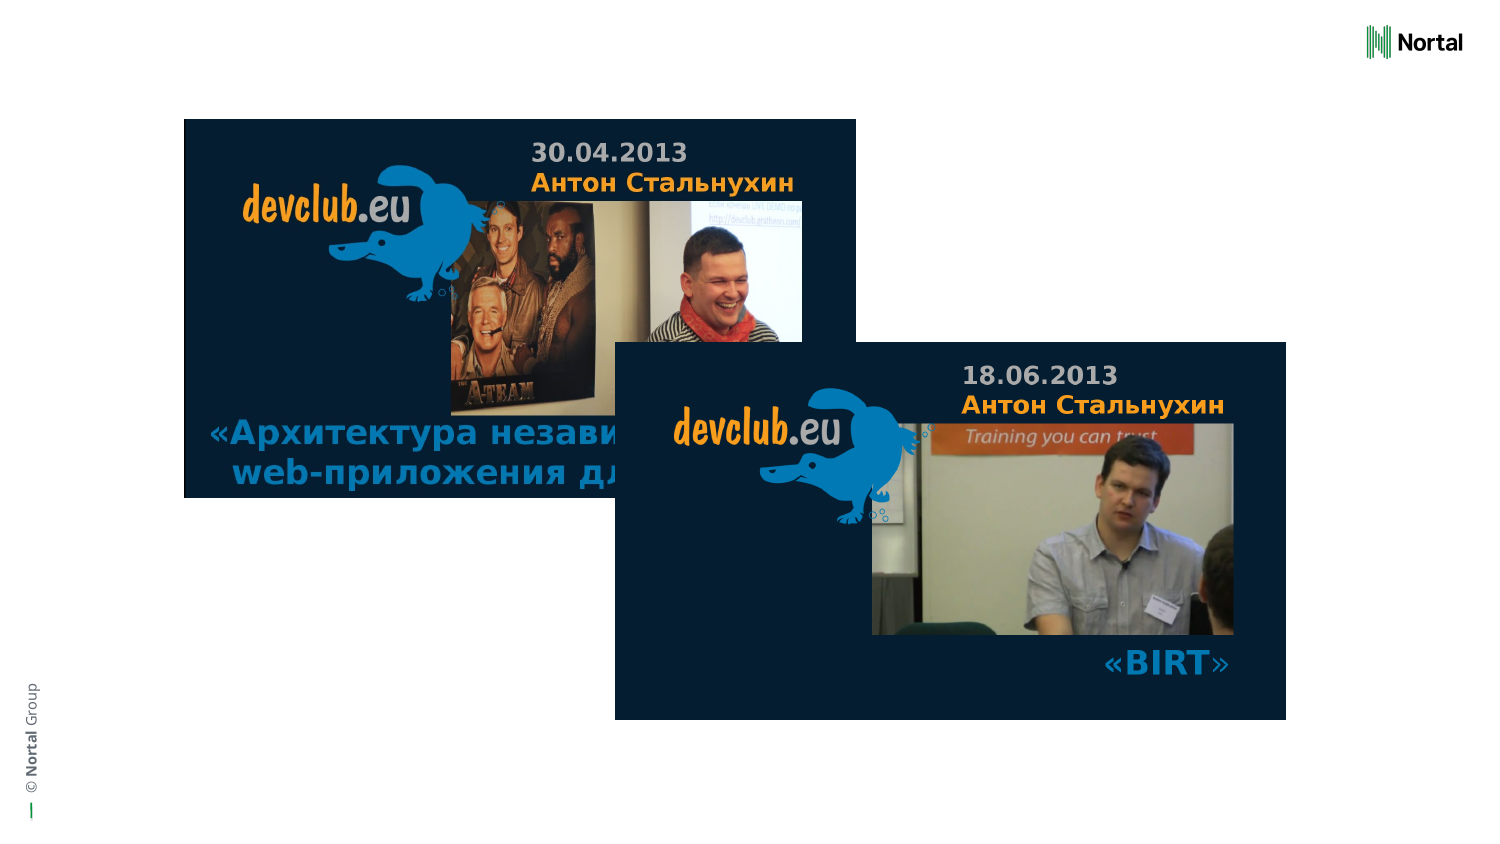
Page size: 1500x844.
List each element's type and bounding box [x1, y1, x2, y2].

picture [184, 119, 1286, 721]
